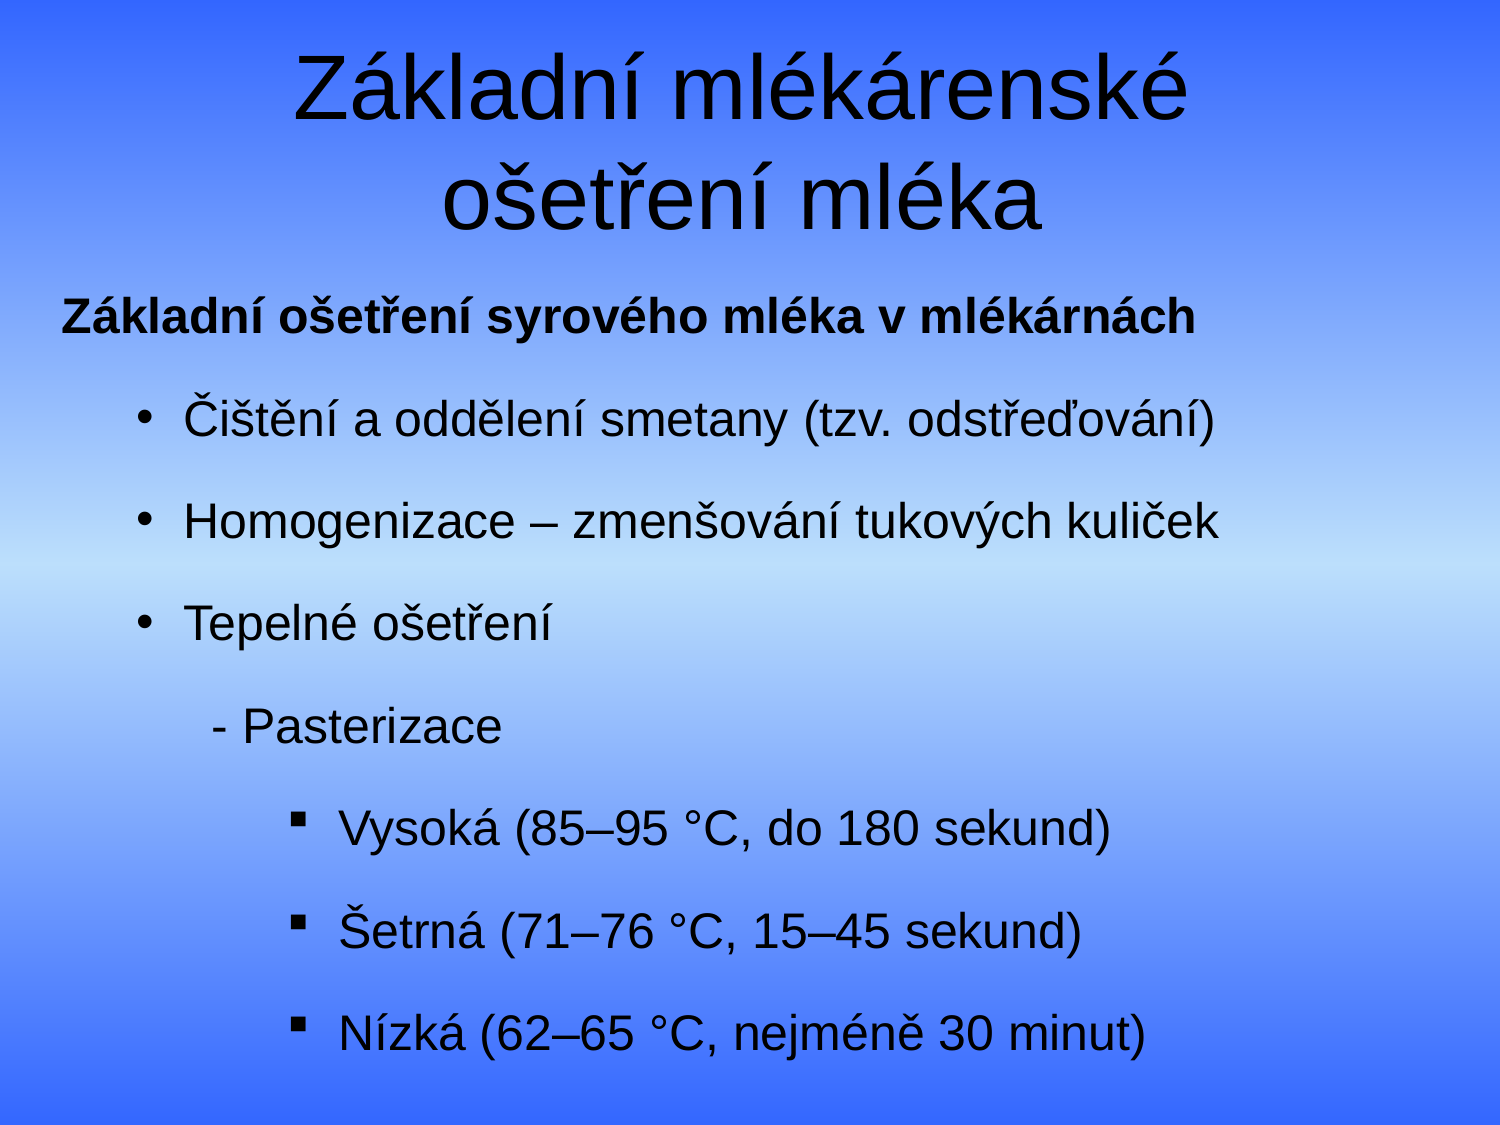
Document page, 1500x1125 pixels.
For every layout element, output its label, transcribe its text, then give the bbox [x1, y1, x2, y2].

list Základní ošetření syrového mléka v mlékárnách Čištění a oddělení smetany (tzv. odstřeďování) Homogenizace – zmenšování tukových kuliček Tepelné ošetření - Pasterizace Vysoká (85–95 °C, do 180 sekund) Šetrná (71–76 °C, 15–45 sekund) Nízká (62–65 °C, nejméně 30 minut) [46, 246, 1465, 1125]
title Základní mlékárenské ošetření mléka [105, 20, 1381, 246]
